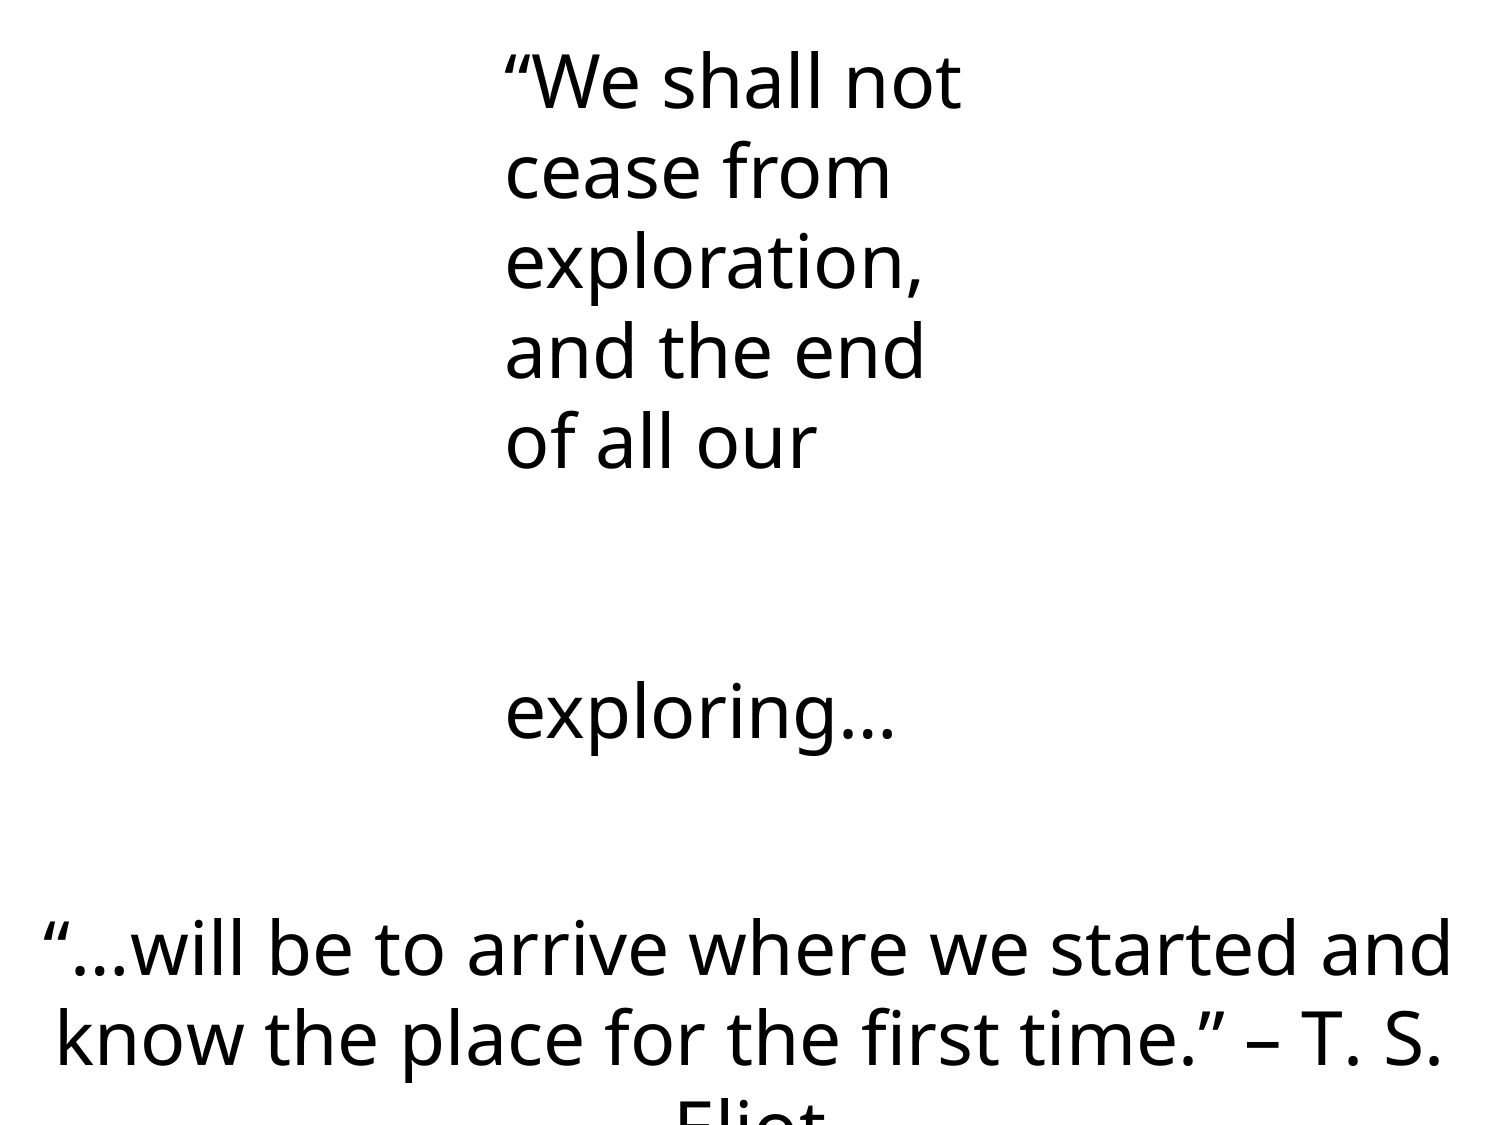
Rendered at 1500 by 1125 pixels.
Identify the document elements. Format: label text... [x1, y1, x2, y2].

title “…will be to arrive where we started and know the place for the first time.” – T. S. Eliot [0, 893, 1500, 1102]
text_box “We shall not cease from exploration, and the end of all our exploring… [490, 26, 1010, 761]
